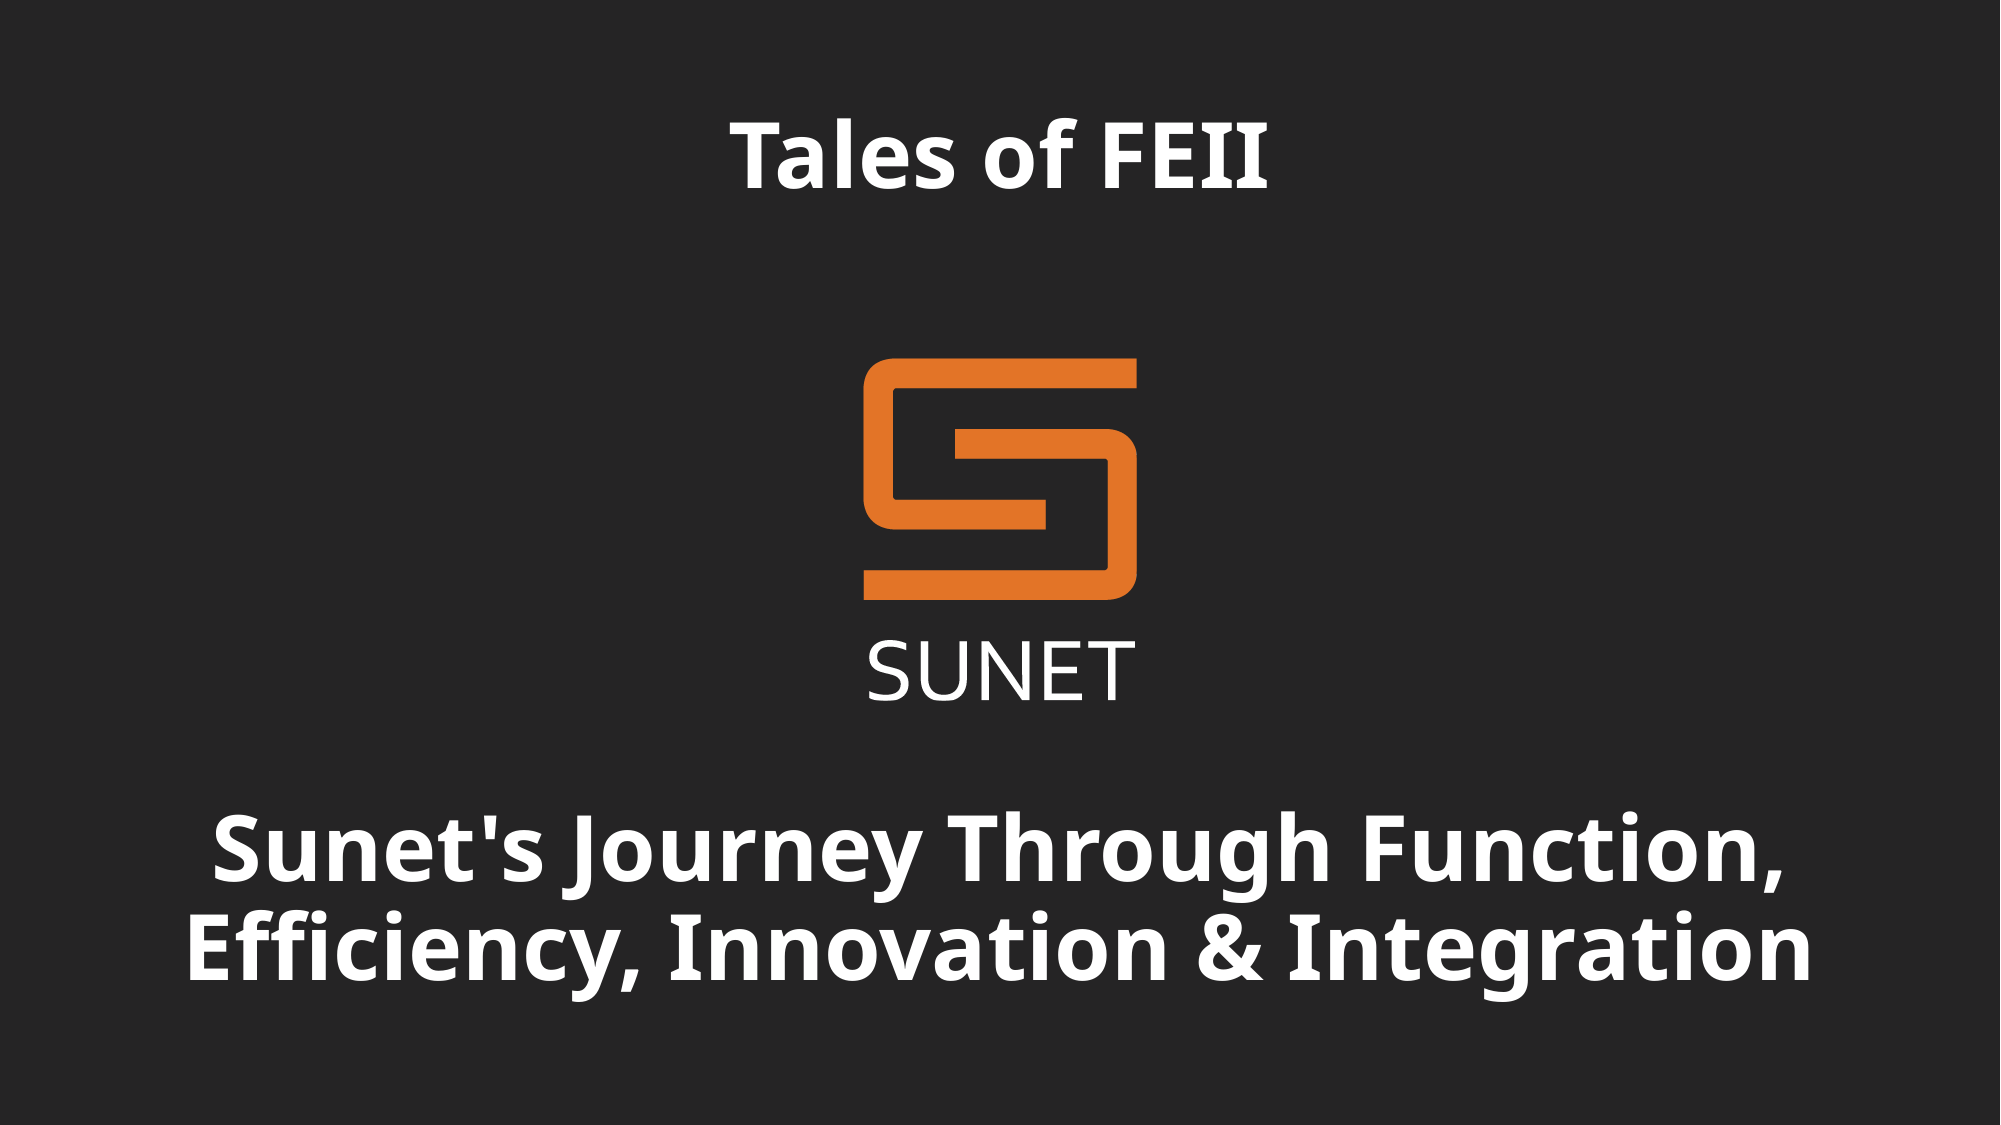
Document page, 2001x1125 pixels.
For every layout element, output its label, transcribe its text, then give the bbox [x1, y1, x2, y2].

title Tales of FEII Sunet's Journey Through Function, Efficiency, Innovation & Integration [137, 59, 1863, 1051]
